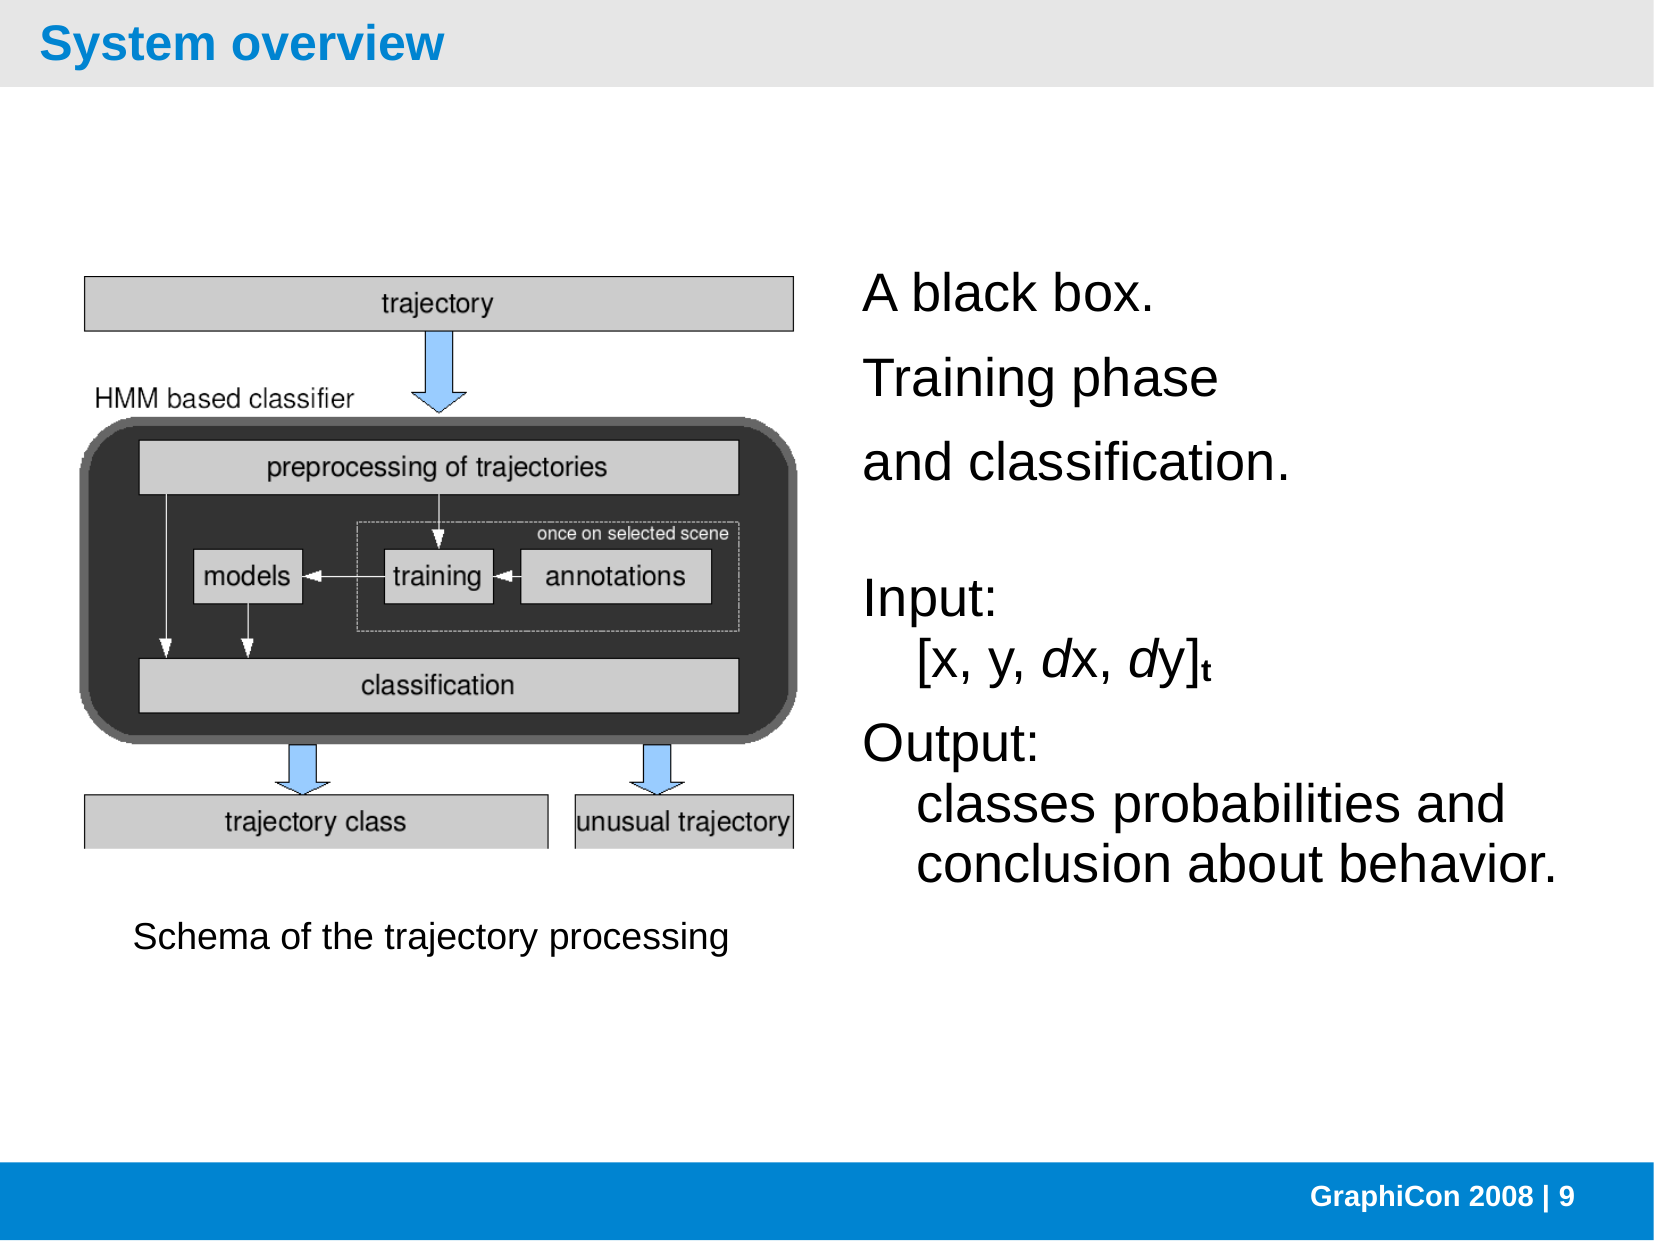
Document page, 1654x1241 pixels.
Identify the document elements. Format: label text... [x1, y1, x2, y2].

title System overview [39, 5, 1615, 81]
picture [75, 276, 802, 850]
text_box Schema of the trajectory processing [75, 908, 788, 970]
list A black box. Training phase and classification. Input: [x, y, dx, dy]t Output: classes probabilities and conclusion about behavior. [845, 262, 1572, 1039]
